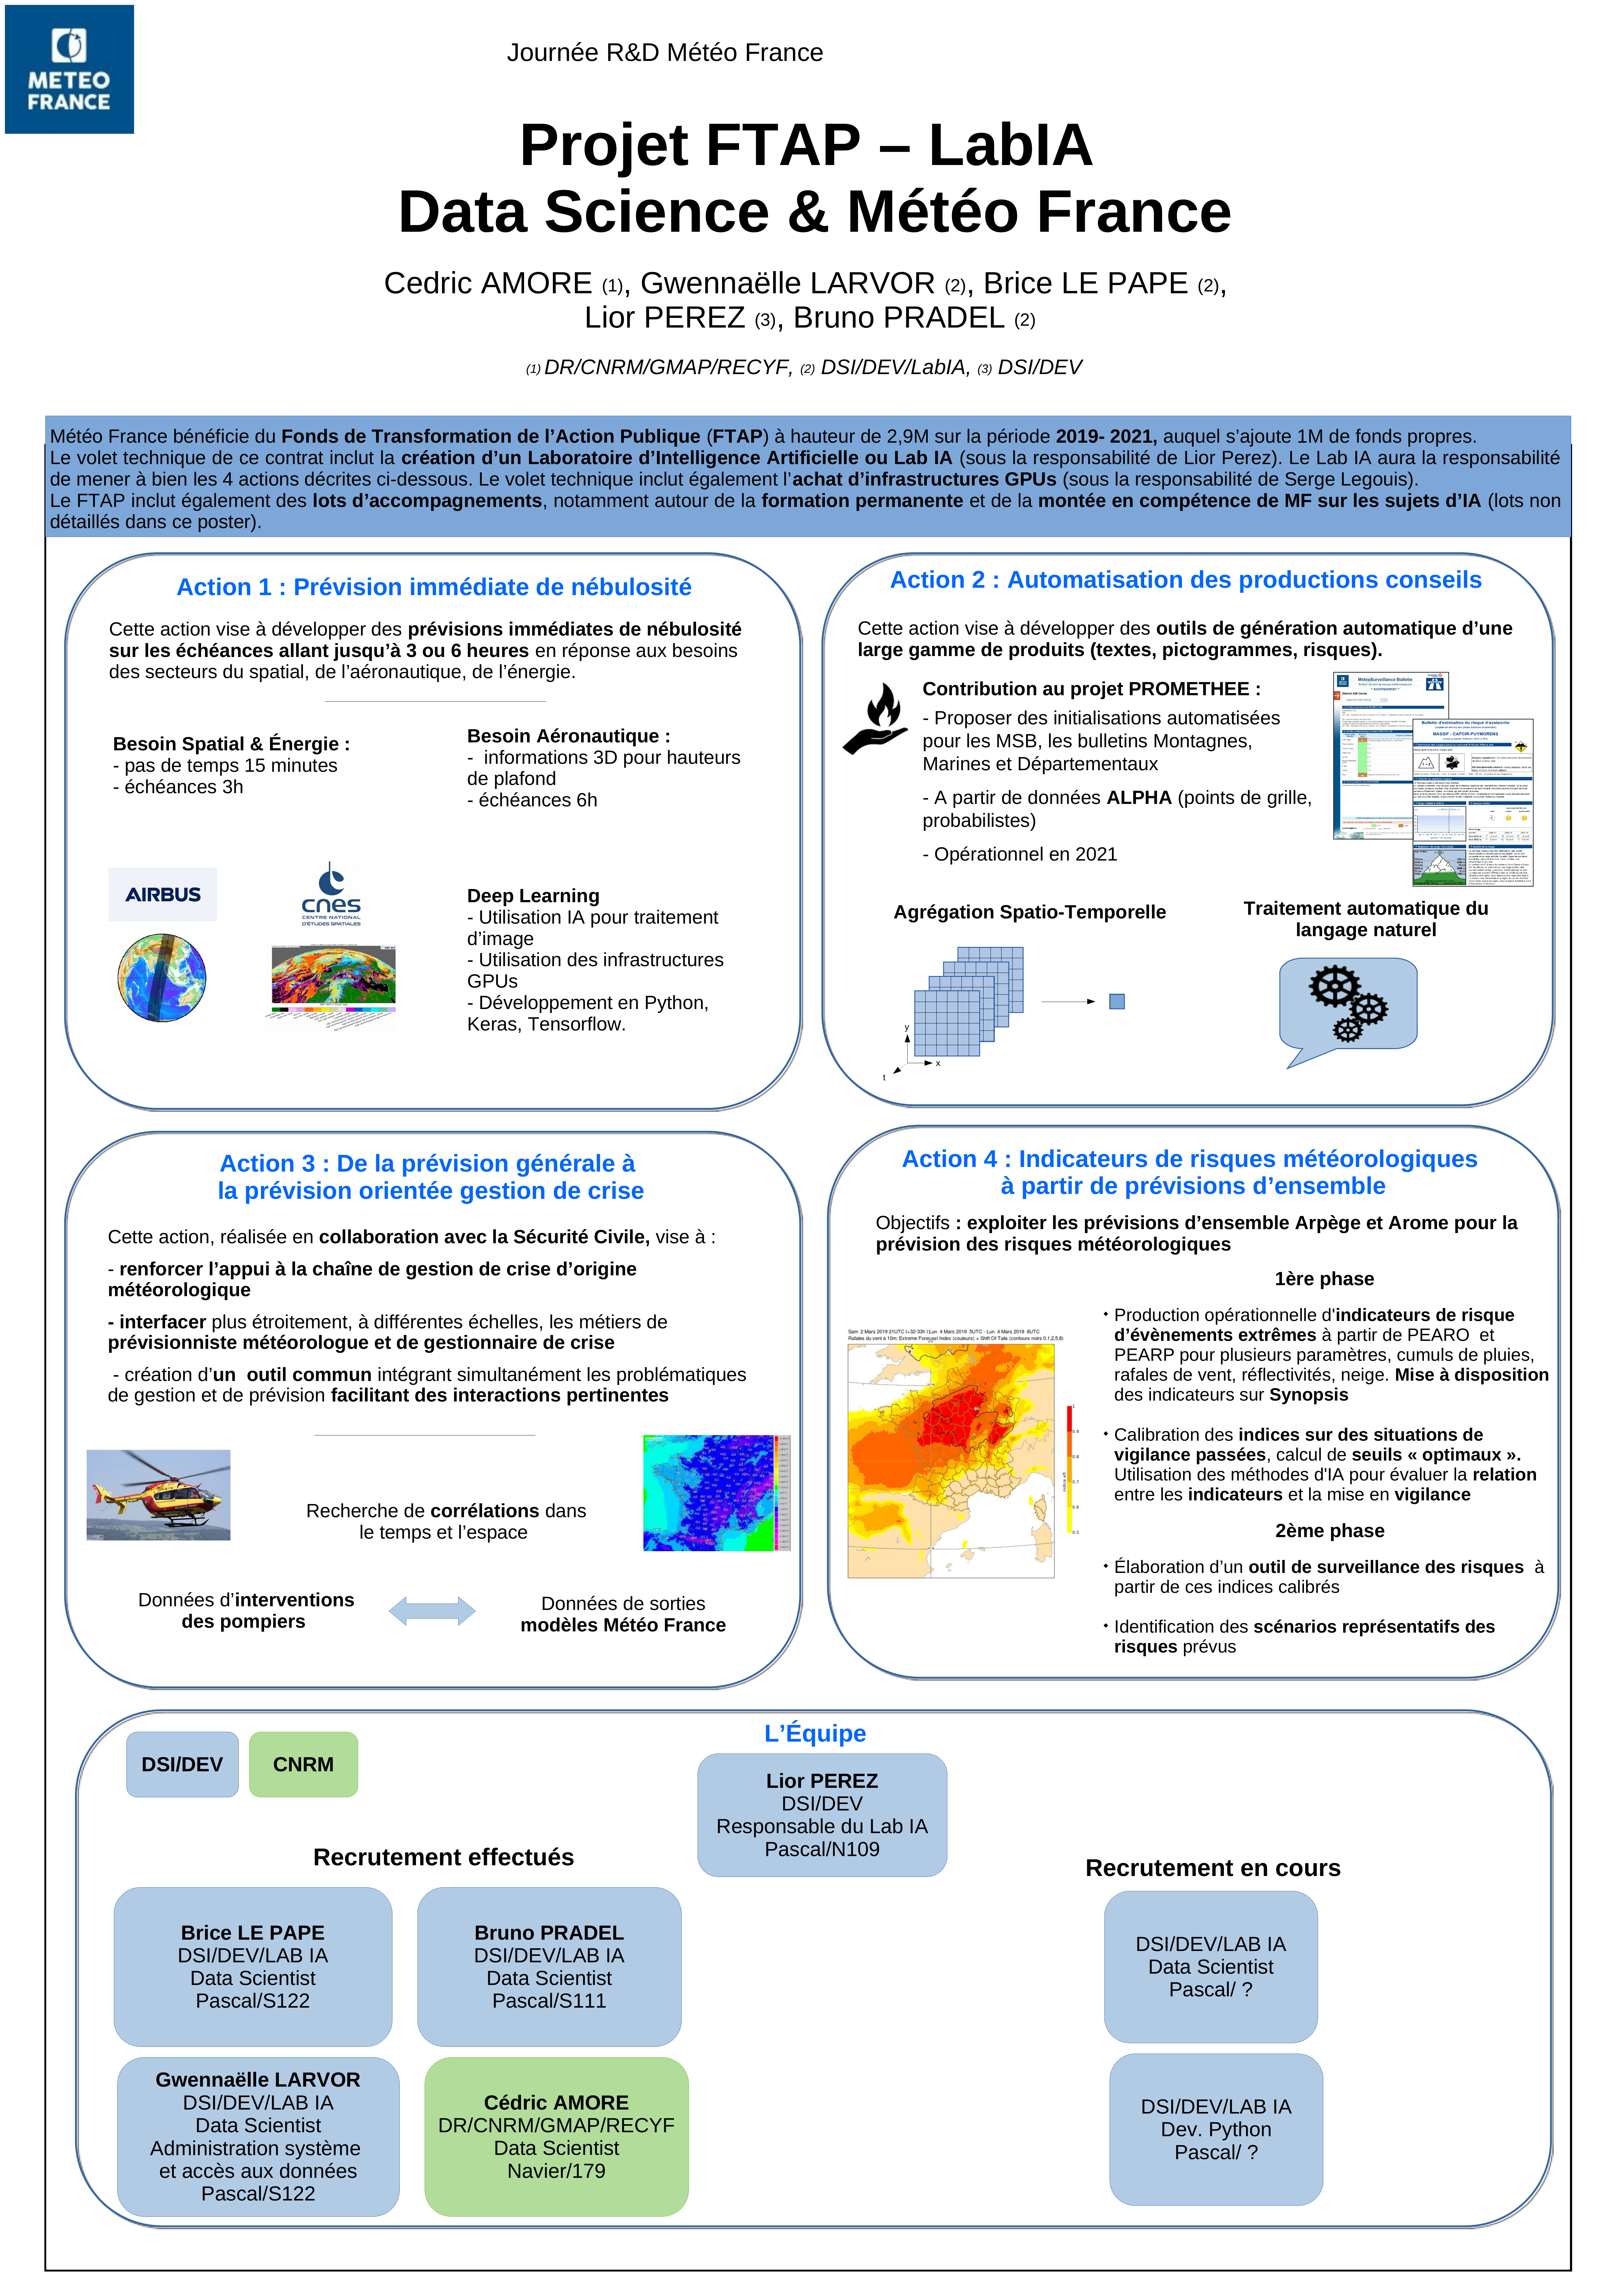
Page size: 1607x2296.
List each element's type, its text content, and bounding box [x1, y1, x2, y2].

text_box [929, 976, 940, 987]
text_box Recherche de corrélations dans le temps et l’espace [293, 1475, 600, 1546]
text_box Action 4 : Indicateurs de risques météorologiques à partir de prévisions d’ensemble [849, 1143, 864, 1157]
text_box Action 4 : Indicateurs de risques météorologiques à partir de prévisions d’ensemble [1523, 1143, 1538, 1157]
text_box Données de sorties modèles Météo France [510, 1591, 738, 1649]
text_box Journée R&D Météo France [502, 36, 886, 71]
text_box Cette action vise à développer des outils de génération automatique d’une large gamme de produits (textes, pictogrammes, risques). [853, 615, 1519, 716]
text_box t [878, 1070, 904, 1088]
text_box [926, 1045, 936, 1056]
text_box [937, 1023, 947, 1034]
text_box Cette action vise à développer des prévisions immédiates de nébulosité sur les échéances allant jusqu’à 3 ou 6 heures en réponse aux besoins des secteurs du spatial, de l’aéronautique, de l’énergie. [105, 616, 770, 717]
text_box [998, 1016, 1009, 1027]
text_box [1013, 980, 1023, 991]
text_box [958, 1045, 969, 1056]
text_box [958, 1013, 969, 1023]
text_box [926, 1034, 936, 1045]
picture [681, 1549, 684, 1551]
text_box [915, 1013, 925, 1019]
picture [643, 1435, 791, 1551]
text_box [947, 1045, 958, 1056]
text_box [1280, 958, 1417, 1069]
text_box Action 4 : Indicateurs de risques météorologiques à partir de prévisions d’ensemble [849, 1143, 1538, 1210]
picture [831, 674, 920, 763]
text_box [940, 973, 998, 1030]
text_box Contribution au projet PROMETHEE : - Proposer des initialisations automatisées pour les MSB, les bulletins Montagnes, Marines et Départementaux - A partir de données ALPHA (points de grille, probabilistes) - Opérationnel en 2021 [918, 676, 1320, 894]
text_box Action 2 : Automatisation des productions conseils [842, 564, 1531, 608]
text_box [926, 987, 983, 1045]
text_box [1002, 947, 1012, 958]
text_box [937, 1002, 947, 1012]
text_box Projet FTAP – LabIA Data Science & Météo France [3, 109, 1607, 248]
text_box [1013, 991, 1023, 1001]
text_box Action 3 : De la prévision générale à la prévision orientée gestion de crise [87, 1148, 776, 1214]
text_box [389, 1596, 476, 1626]
text_box Lior PEREZ DSI/DEV Responsable du Lab IA Pascal/N109 [698, 1754, 947, 1877]
text_box Météo France bénéficie du Fonds de Transformation de l’Action Publique (FTAP) à hauteur de 2,9M sur la période 2019- 2021, auquel s’ajoute 1M de fonds propres. Le volet technique de ce contrat inclut la création d’un Laboratoire d’Intelligence Artificielle ou Lab IA (sous la responsabilité de Lior Perez). Le Lab IA aura la responsabilité de mener à bien les 4 actions décrites ci-dessous. Le volet technique inclut également l’achat d’infrastructures GPUs (sous la responsabilité de Serge Legouis). Le FTAP inclut également des lots d’accompagnements, notamment autour de la formation permanente et de la montée en compétence de MF sur les sujets d’IA (lots non détaillés dans ce poster). [45, 423, 1566, 537]
text_box [955, 958, 1012, 1016]
text_box [947, 1023, 958, 1034]
text_box DSI/DEV/LAB IA Data Scientist Pascal/ ? [1104, 1891, 1318, 2043]
text_box [1013, 969, 1023, 980]
text_box Recrutement en cours [1081, 1852, 1430, 1884]
text_box [943, 962, 954, 973]
picture [108, 868, 217, 921]
text_box [958, 1002, 969, 1012]
text_box [926, 1013, 936, 1023]
text_box [1013, 947, 1023, 958]
text_box [947, 1002, 958, 1012]
text_box [915, 1045, 925, 1056]
text_box Cédric AMORE DR/CNRM/GMAP/RECYF Data Scientist Navier/179 [425, 2057, 689, 2217]
text_box (1) DR/CNRM/GMAP/RECYF, (2) DSI/DEV/LabIA, (3) DSI/DEV [521, 371, 1087, 381]
text_box y [900, 1019, 926, 1037]
text_box Deep Learning - Utilisation IA pour traitement d’image - Utilisation des infrastructures GPUs - Développement en Python, Keras, Tensorflow. [463, 883, 752, 1059]
picture [265, 942, 398, 1032]
text_box [991, 947, 1001, 958]
text_box [1110, 994, 1125, 1009]
text_box [980, 947, 991, 958]
text_box [969, 1045, 980, 1056]
text_box [937, 1013, 947, 1023]
text_box Traitement automatique du langage naturel [1211, 895, 1511, 998]
text_box [983, 1031, 995, 1041]
text_box Cette action, réalisée en collaboration avec la Sécurité Civile, vise à : - renforcer l’appui à la chaîne de gestion de crise d’origine météorologique - interfacer plus étroitement, à différentes échelles, les métiers de prévisionniste météorologue et de gestionnaire de crise - création d’un outil commun intégrant simultanément les problématiques de gestion et de prévision facilitant des interactions pertinentes [103, 1224, 772, 1408]
text_box [45, 416, 1571, 537]
text_box Données d’interventions des pompiers [133, 1587, 361, 1645]
text_box DSI/DEV [126, 1732, 239, 1797]
text_box x [925, 1056, 951, 1073]
picture [1334, 672, 1449, 839]
text_box L’Équipe [184, 1718, 1447, 1772]
text_box [926, 1002, 936, 1012]
text_box Objectifs : exploiter les prévisions d’ensemble Arpège et Arome pour la prévision des risques météorologiques [871, 1210, 1526, 1273]
text_box Bruno PRADEL DSI/DEV/LAB IA Data Scientist Pascal/S111 [418, 1887, 682, 2047]
text_box [915, 1002, 925, 1012]
picture [841, 1327, 1088, 1584]
text_box [958, 1023, 969, 1034]
text_box Gwennaëlle LARVOR DSI/DEV/LAB IA Data Scientist Administration système et accès aux données Pascal/S122 [117, 2057, 400, 2217]
text_box [937, 1034, 947, 1045]
text_box DSI/DEV/LAB IA Dev. Python Pascal/ ? [1110, 2054, 1323, 2206]
text_box [1013, 1002, 1023, 1013]
text_box Action 1 : Prévision immédiate de nébulosité [90, 571, 779, 613]
text_box Besoin Aéronautique : - informations 3D pour hauteurs de plafond - échéances 6h [463, 723, 752, 856]
text_box [915, 1037, 925, 1045]
text_box [969, 947, 980, 958]
text_box 1ère phase Production opérationnelle d'indicateurs de risque d’évènements extrêmes à partir de PEARO et PEARP pour plusieurs paramètres, cumuls de pluies, rafales de vent, réflectivités, neige. Mise à disposition des indicateurs sur Synopsis Calibration des indices sur des situations de vigilance passées, calcul de seuils « optimaux ». Utilisation des méthodes d'IA pour évaluer la relation entre les indicateurs et la mise en vigilance 2ème phase Élaboration d’un outil de surveillance des risques à partir de ces indices calibrés Identification des scénarios représentatifs des risques prévus [1088, 1249, 1562, 1659]
picture [115, 933, 210, 1025]
picture [1413, 719, 1533, 886]
picture [300, 860, 365, 929]
text_box [926, 1023, 936, 1034]
text_box [947, 1013, 958, 1023]
text_box CNRM [249, 1732, 358, 1797]
text_box Besoin Spatial & Énergie : - pas de temps 15 minutes - échéances 3h [108, 731, 402, 821]
picture [1305, 962, 1392, 1045]
text_box [958, 1034, 969, 1045]
picture [87, 1450, 230, 1540]
text_box Cedric AMORE (1), Gwennaëlle LARVOR (2), Brice LE PAPE (2), Lior PEREZ (3), Bruno PRADEL (2) [380, 264, 1294, 371]
text_box [958, 947, 969, 958]
text_box Recrutement effectués [309, 1841, 580, 1873]
text_box [915, 991, 925, 1002]
text_box Agrégation Spatio-Temporelle [875, 899, 1175, 1002]
text_box [947, 1034, 958, 1045]
text_box [1013, 958, 1023, 969]
picture [5, 5, 134, 134]
text_box [937, 1045, 947, 1056]
text_box Brice LE PAPE DSI/DEV/LAB IA Data Scientist Pascal/S122 [114, 1887, 392, 2047]
